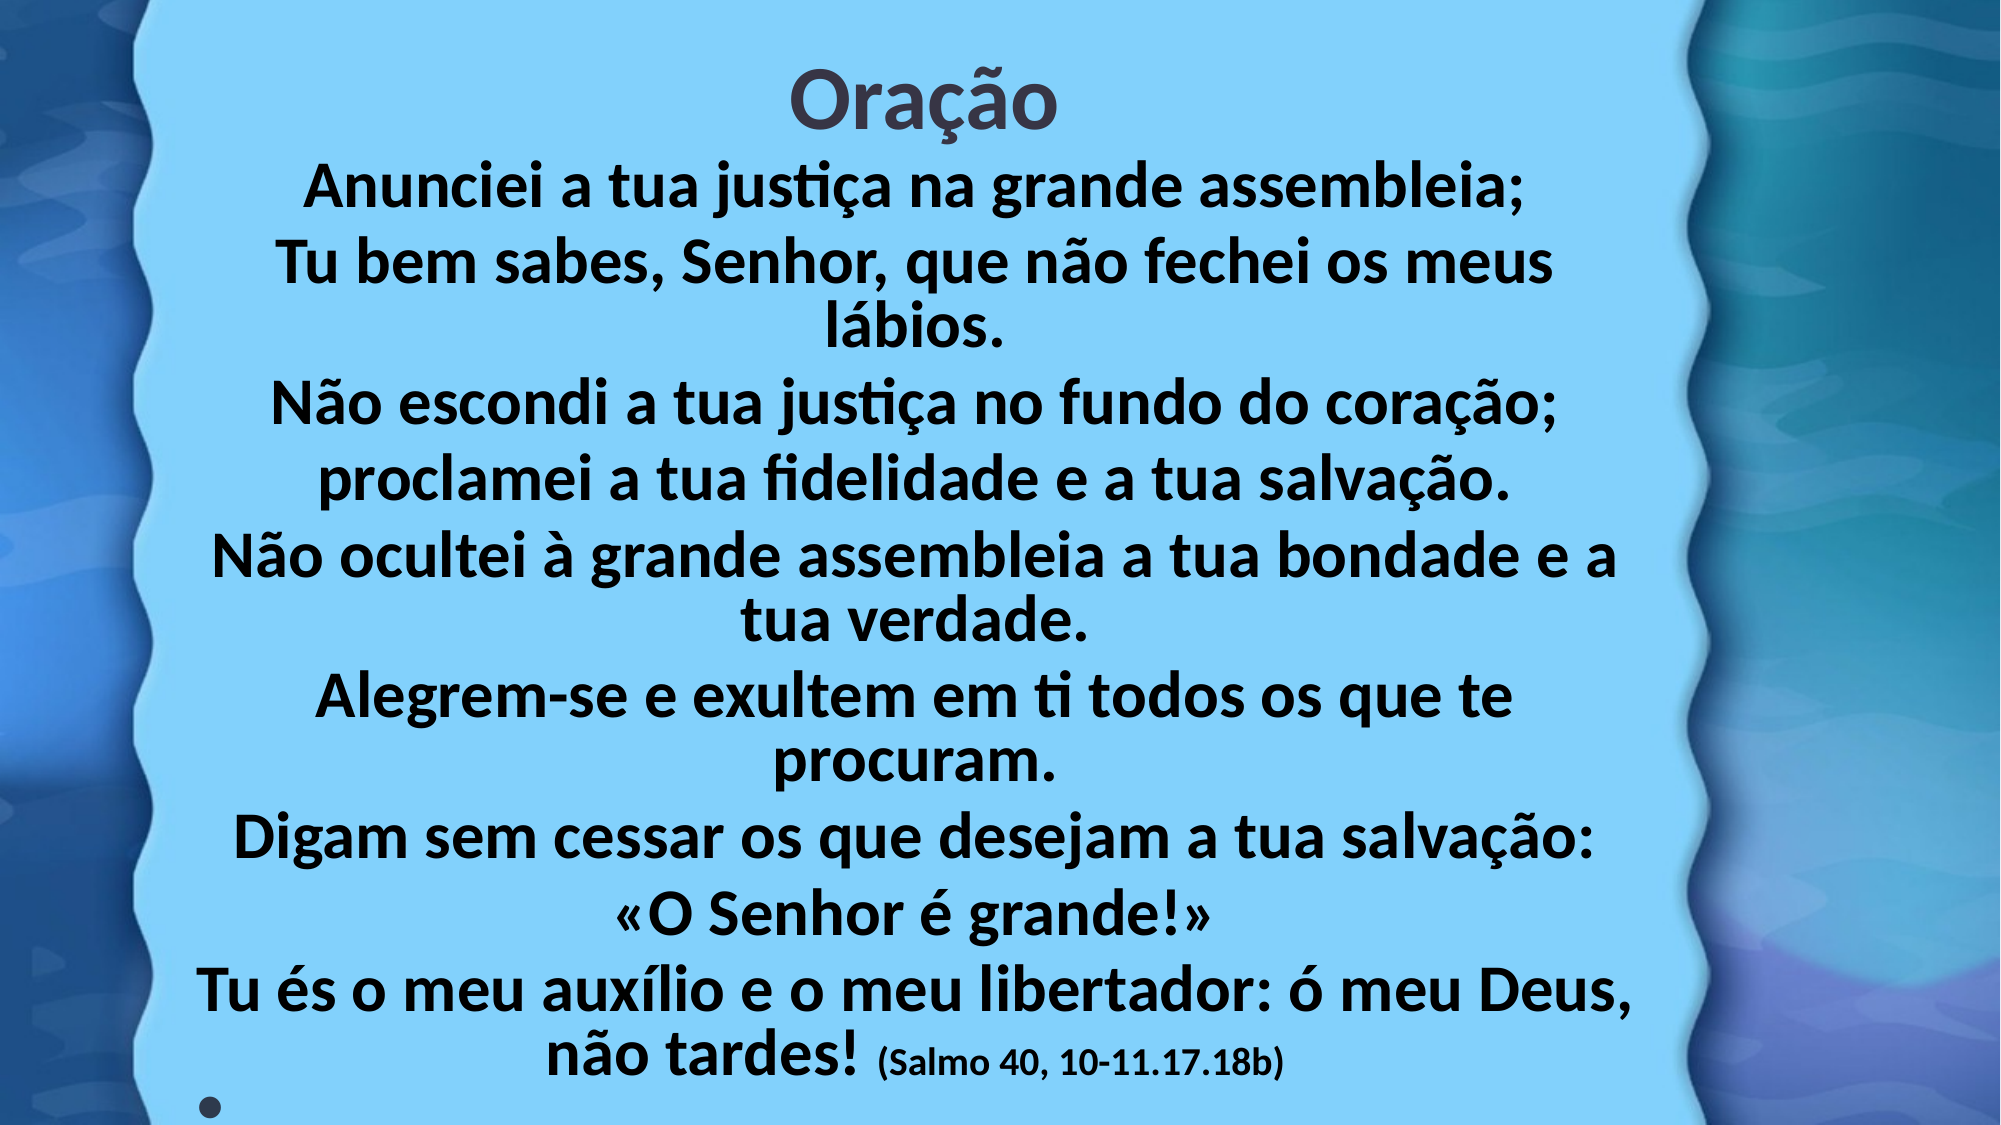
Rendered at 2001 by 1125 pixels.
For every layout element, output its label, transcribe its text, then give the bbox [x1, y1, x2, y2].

list Anunciei a tua justiça na grande assembleia; Tu bem sabes, Senhor, que não fechei os meus lábios. Não escondi a tua justiça no fundo do coração; proclamei a tua fidelidade e a tua salvação. Não ocultei à grande assembleia a tua bondade e a tua verdade. Alegrem-se e exultem em ti todos os que te procuram. Digam sem cessar os que desejam a tua salvação: «O Senhor é grande!» Tu és o meu auxílio e o meu libertador: ó meu Deus, não tardes! (Salmo 40, 10-11.17.18b) [181, 148, 1669, 1125]
title Oração [181, 0, 1669, 148]
